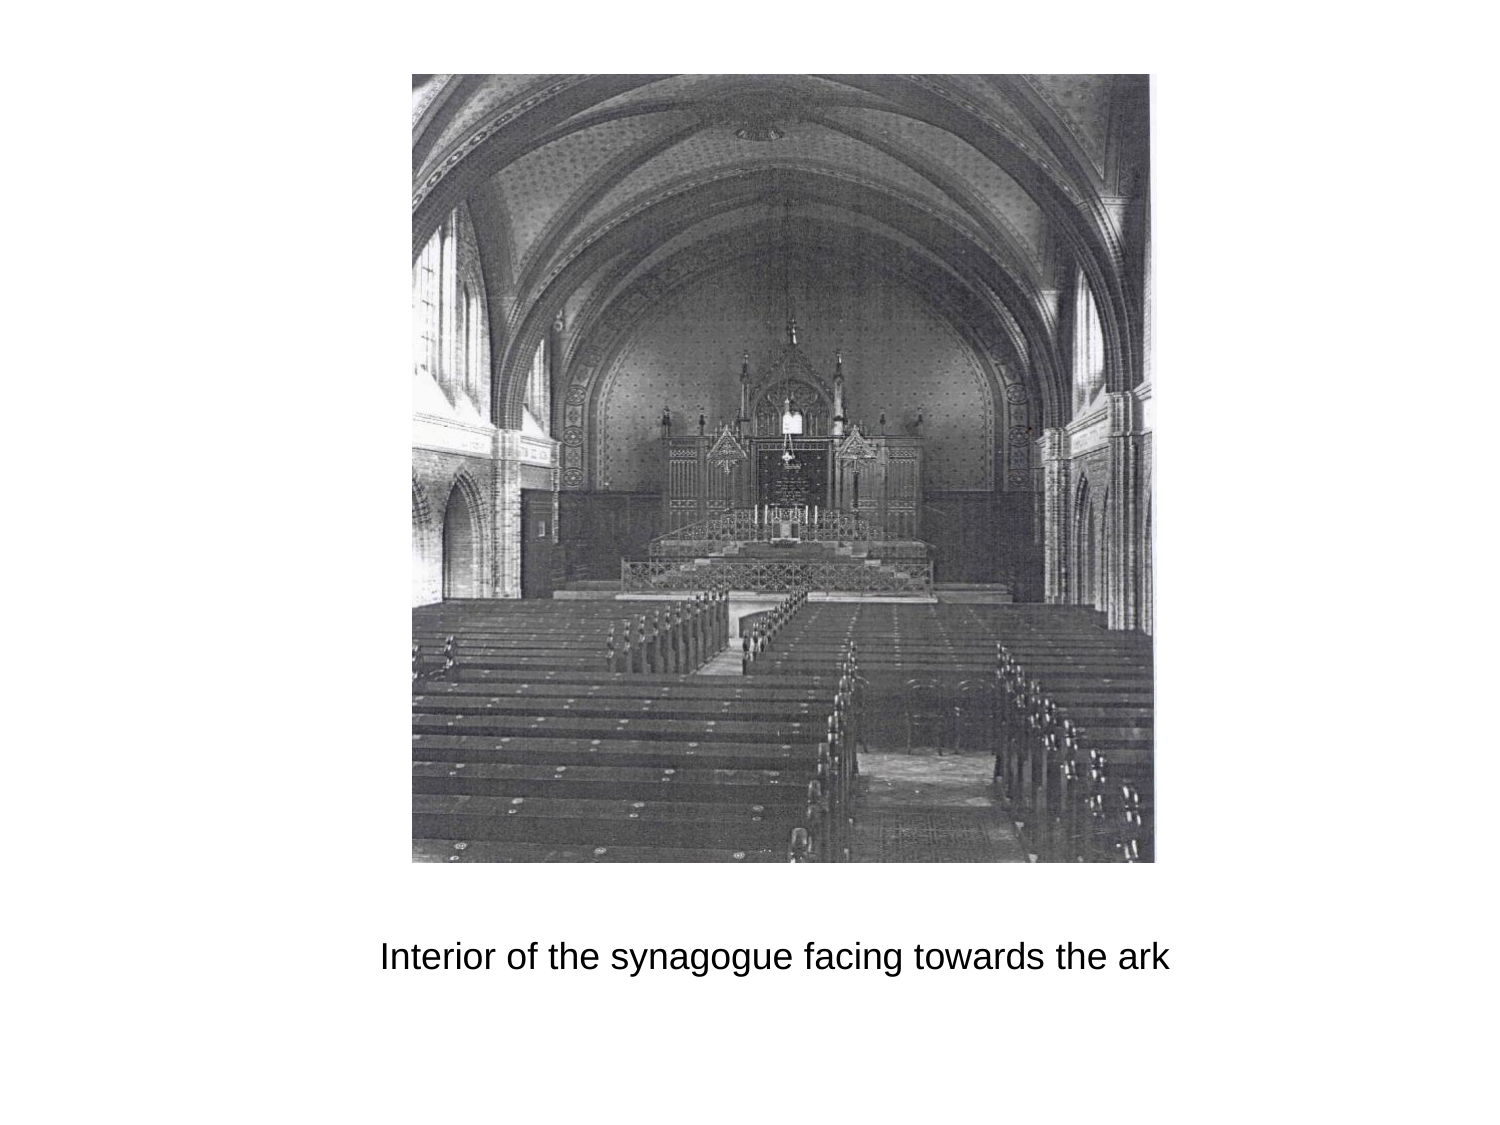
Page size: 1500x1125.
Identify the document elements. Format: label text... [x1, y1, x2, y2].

text_box Interior of the synagogue facing towards the ark [150, 924, 1400, 985]
picture [412, 74, 1157, 863]
